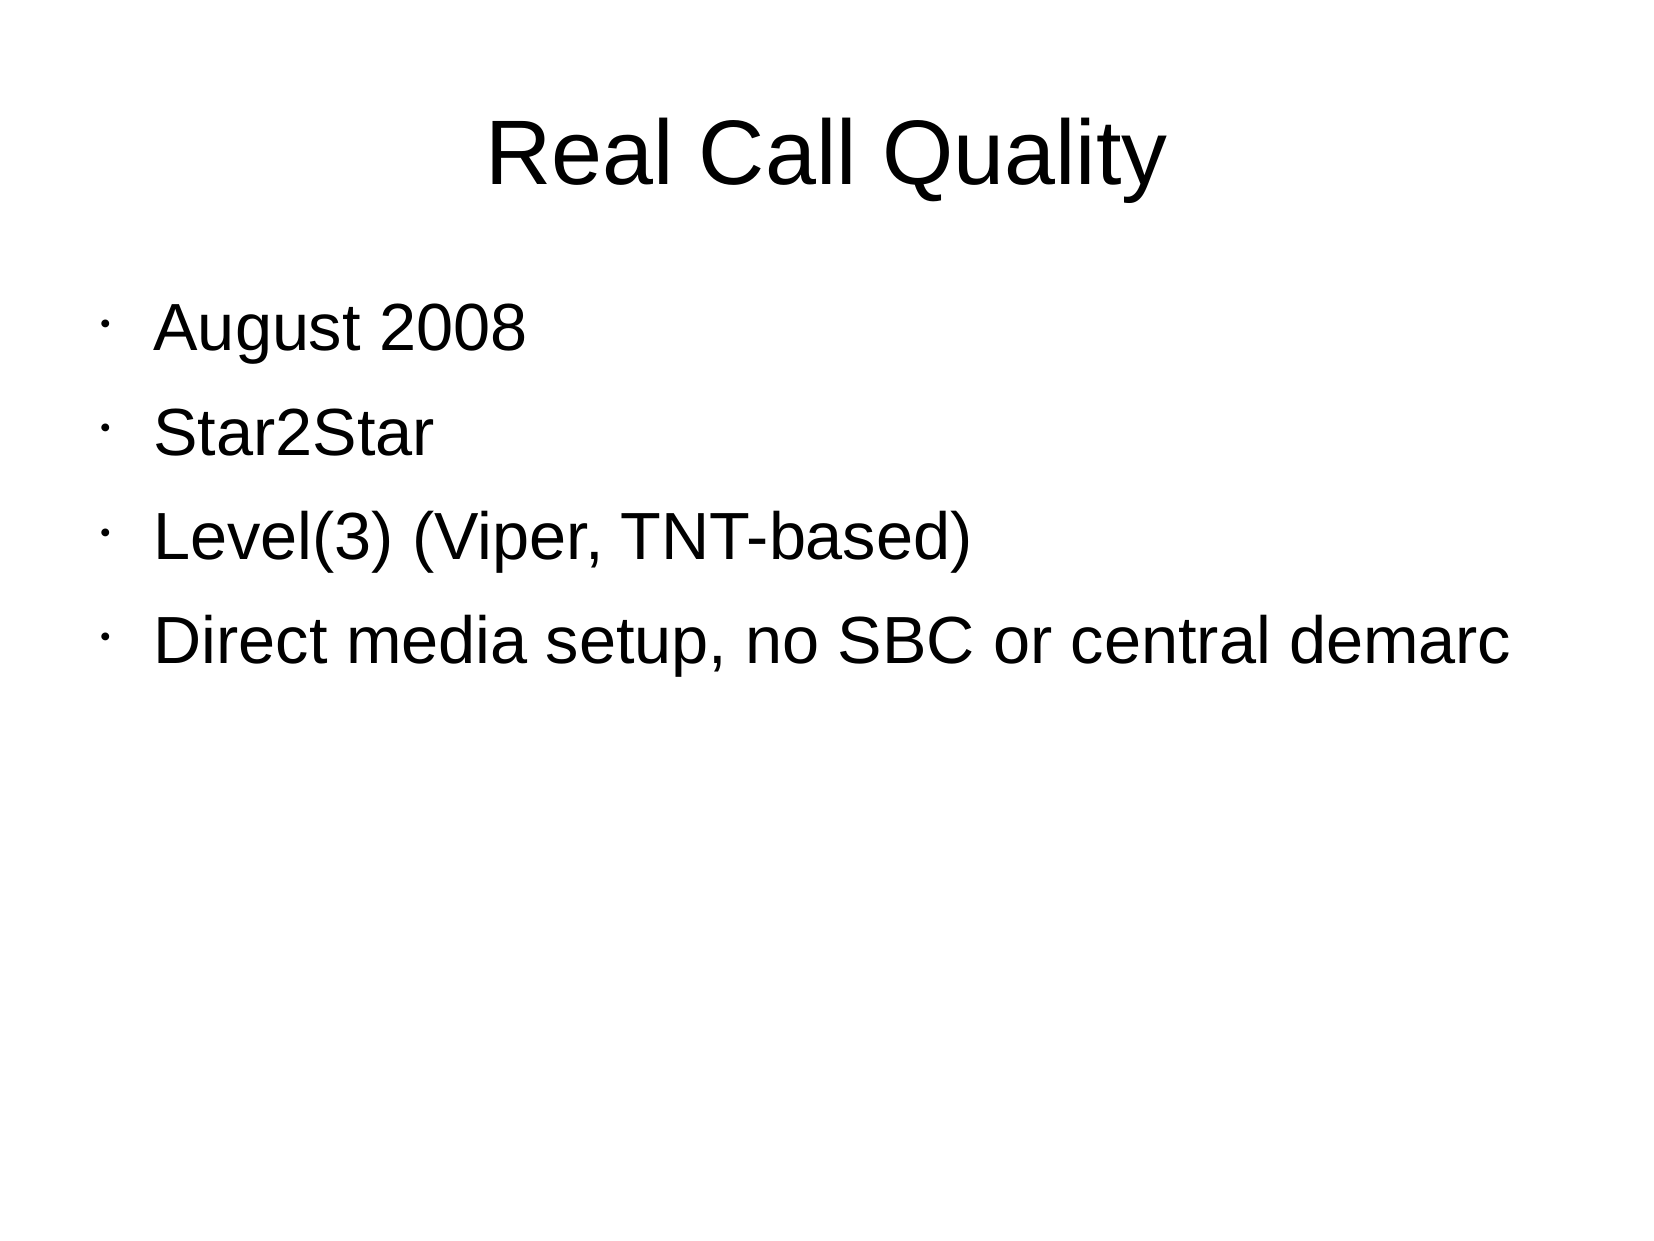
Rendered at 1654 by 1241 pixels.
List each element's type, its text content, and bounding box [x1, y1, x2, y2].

list August 2008 Star2Star Level(3) (Viper, TNT-based) Direct media setup, no SBC or central demarc [82, 290, 1571, 1109]
title Real Call Quality [82, 49, 1571, 257]
